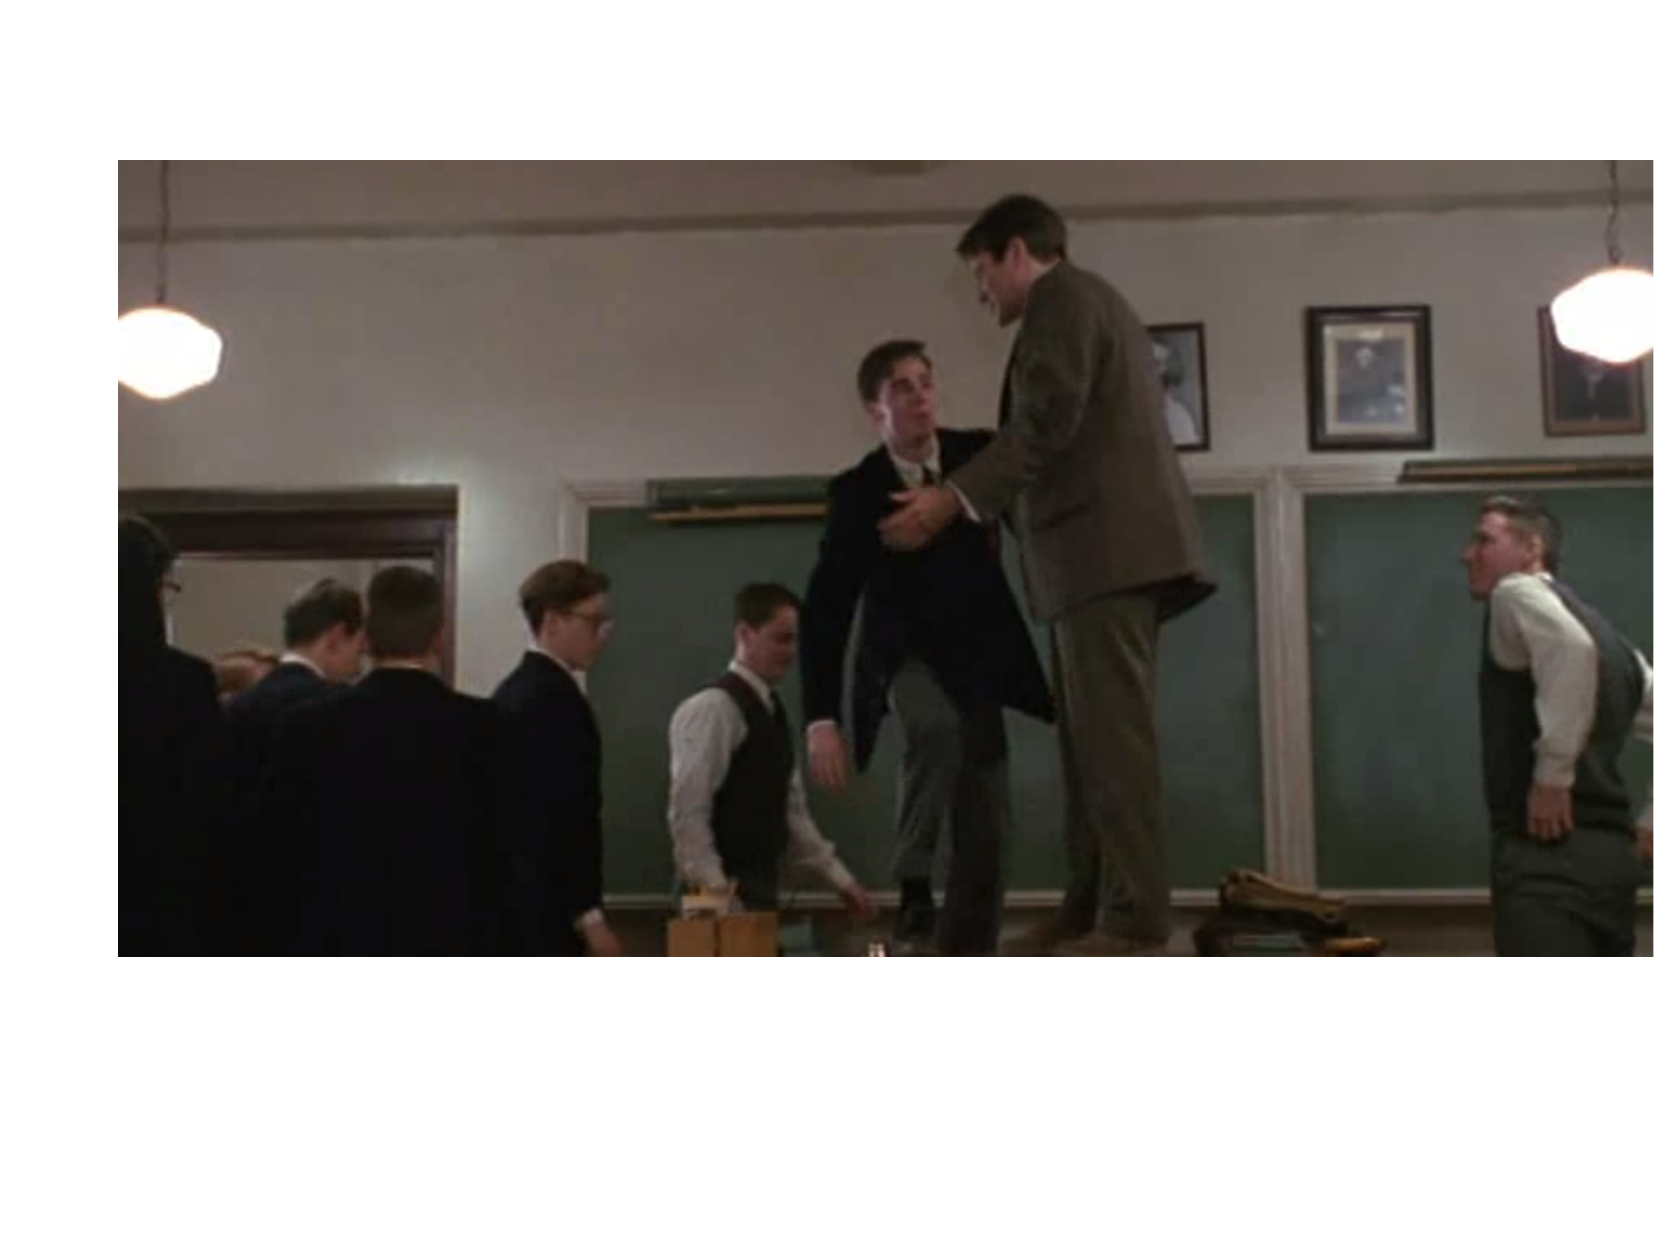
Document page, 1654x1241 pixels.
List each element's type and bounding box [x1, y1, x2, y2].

picture [118, 160, 1654, 957]
